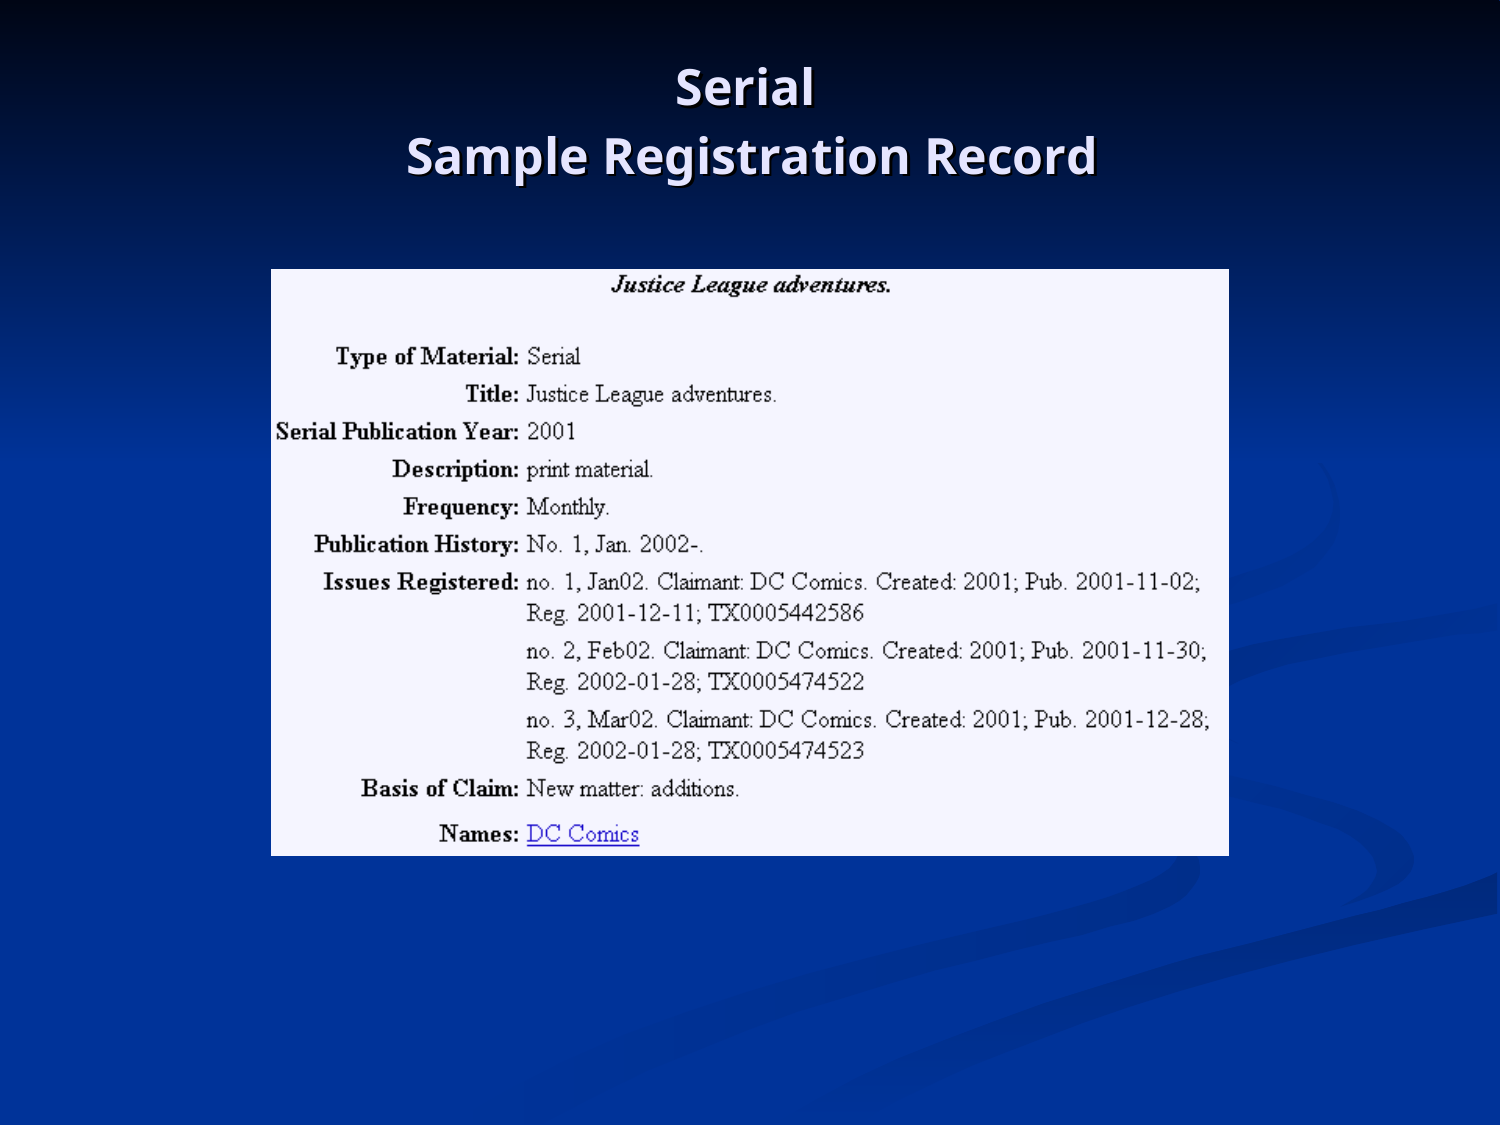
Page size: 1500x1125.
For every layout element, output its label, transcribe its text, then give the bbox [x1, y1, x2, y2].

title Serial Sample Registration Record [160, 52, 1345, 189]
picture [271, 269, 1229, 856]
